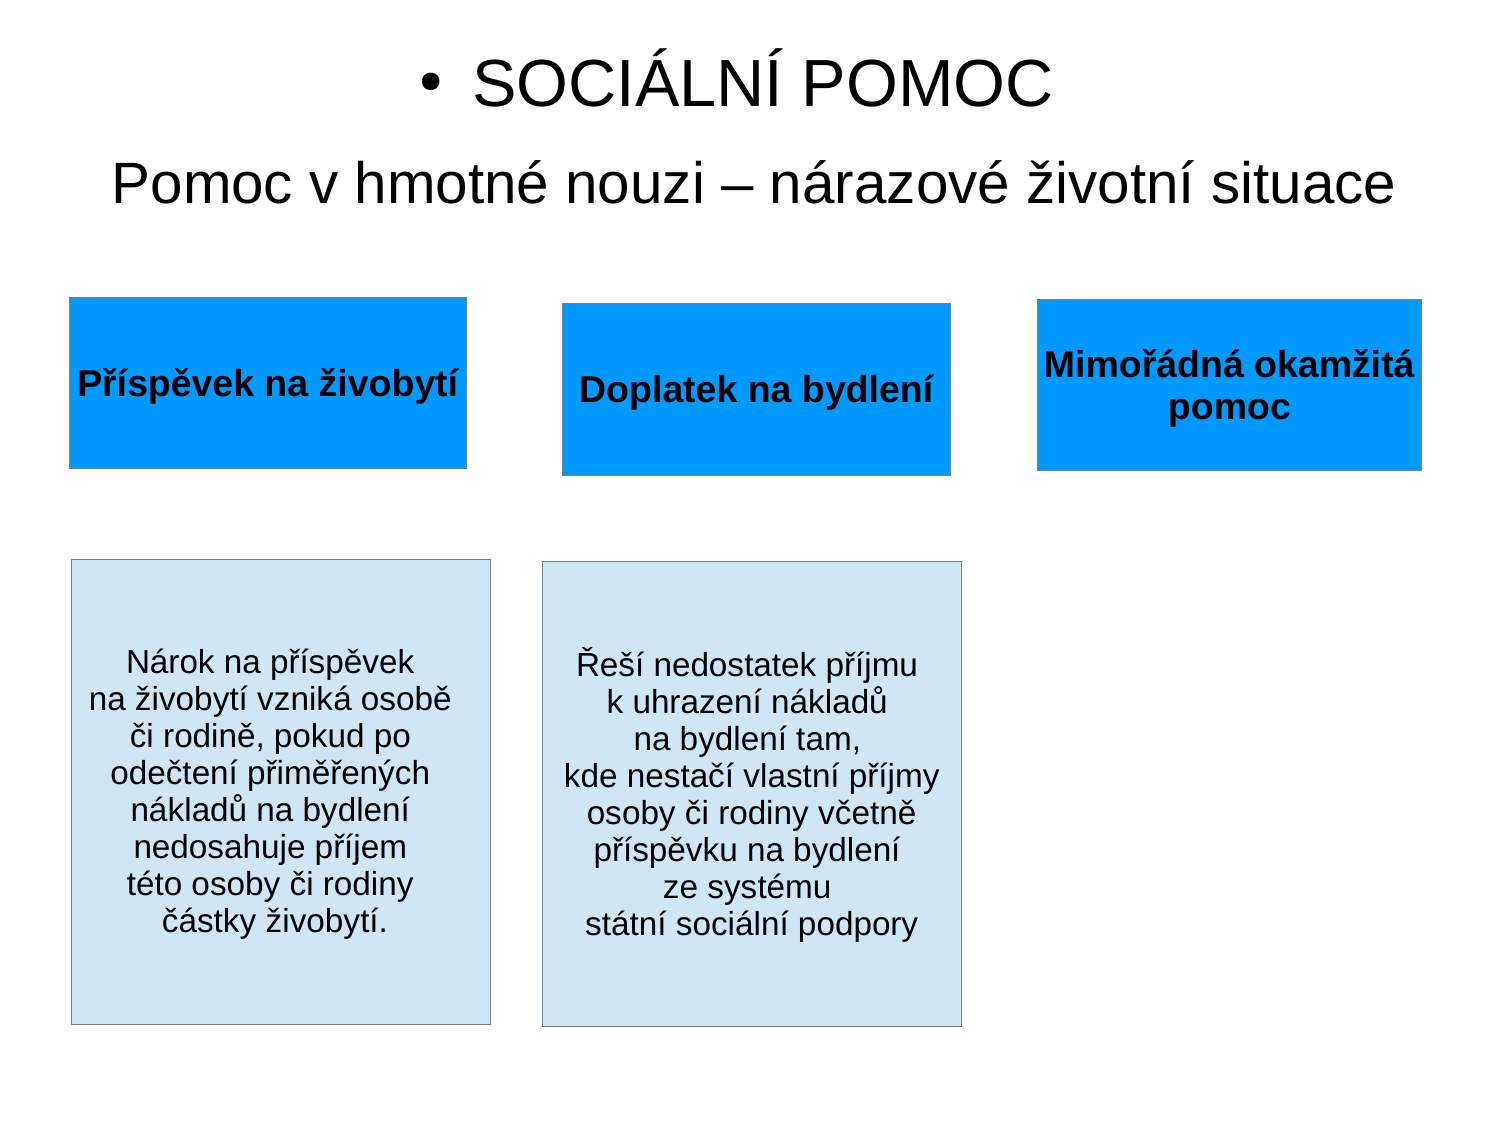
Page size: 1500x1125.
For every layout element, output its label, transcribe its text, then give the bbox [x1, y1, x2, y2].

text_box Nárok na příspěvek na živobytí vzniká osobě či rodině, pokud po odečtení přiměřených nákladů na bydlení nedosahuje příjem této osoby či rodiny částky živobytí. [72, 636, 478, 950]
text_box Řeší nedostatek příjmu k uhrazení nákladů na bydlení tam, kde nestačí vlastní příjmy osoby či rodiny včetně příspěvku na bydlení ze systému státní sociální podpory [542, 561, 962, 1027]
text_box Příspěvek na živobytí [69, 297, 467, 469]
text_box [71, 559, 491, 1025]
text_box Doplatek na bydlení [562, 303, 951, 476]
list SOCIÁLNÍ POMOC Pomoc v hmotné nouzi – nárazové životní situace [30, 45, 1425, 1083]
text_box Mimořádná okamžitá pomoc [1037, 299, 1422, 471]
